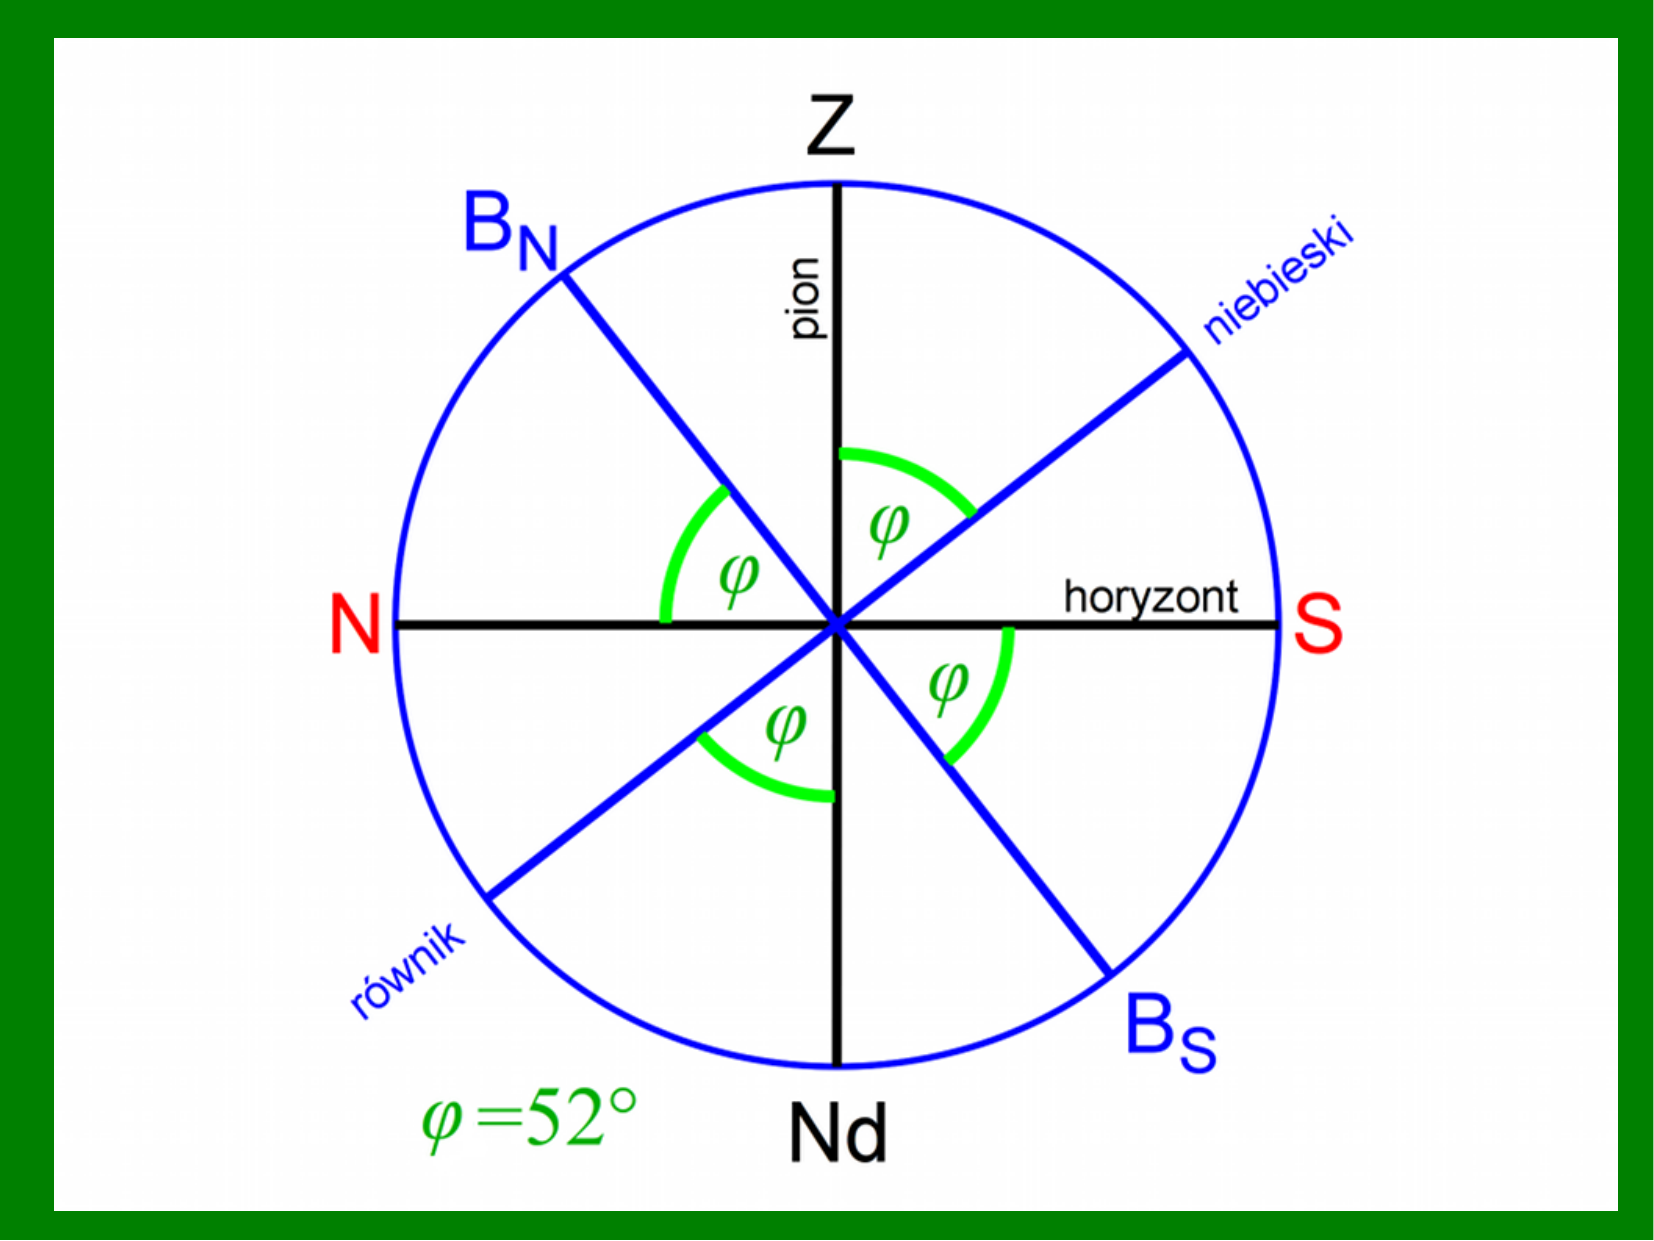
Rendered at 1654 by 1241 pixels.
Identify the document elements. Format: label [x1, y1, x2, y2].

picture [54, 38, 1618, 1211]
